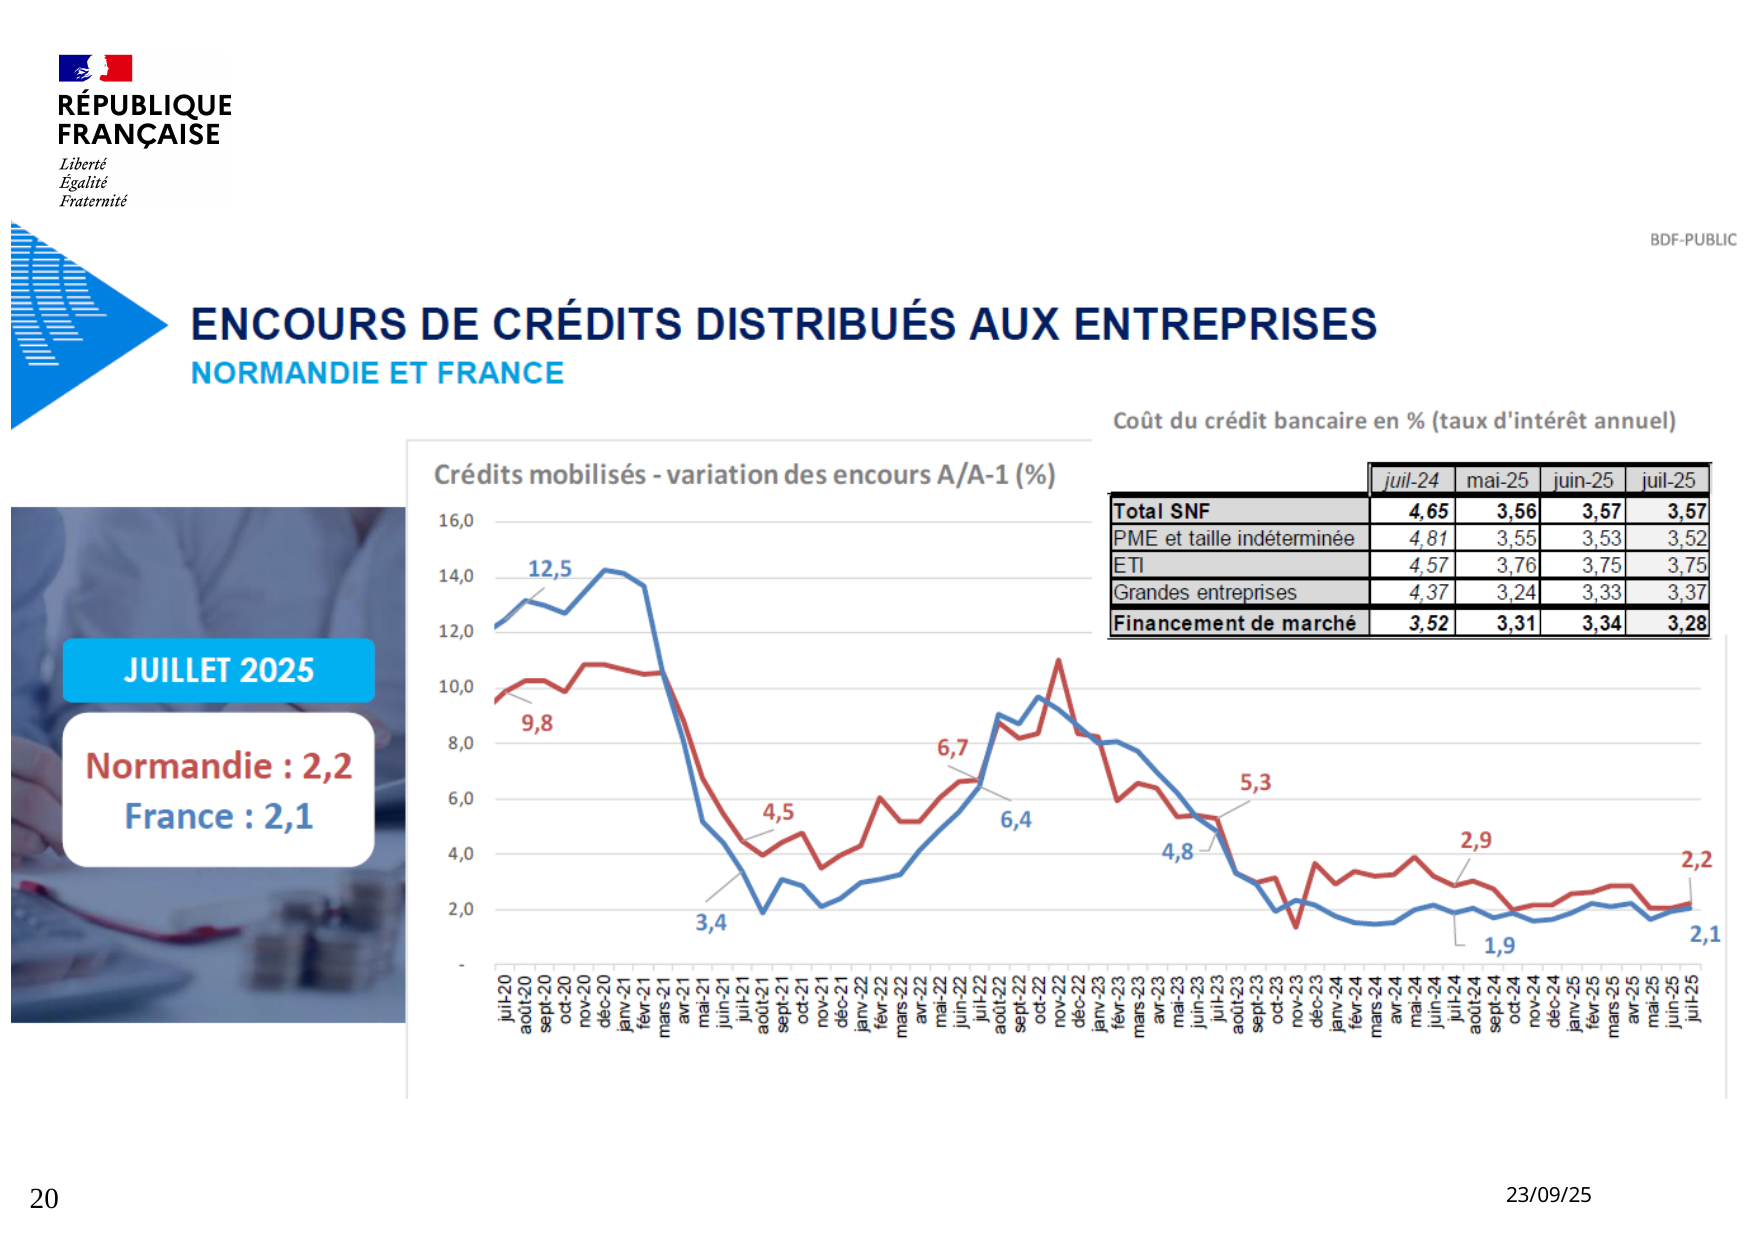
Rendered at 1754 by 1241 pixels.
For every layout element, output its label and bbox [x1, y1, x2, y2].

text_box [29, 1179, 173, 1211]
picture [11, 219, 1743, 1099]
